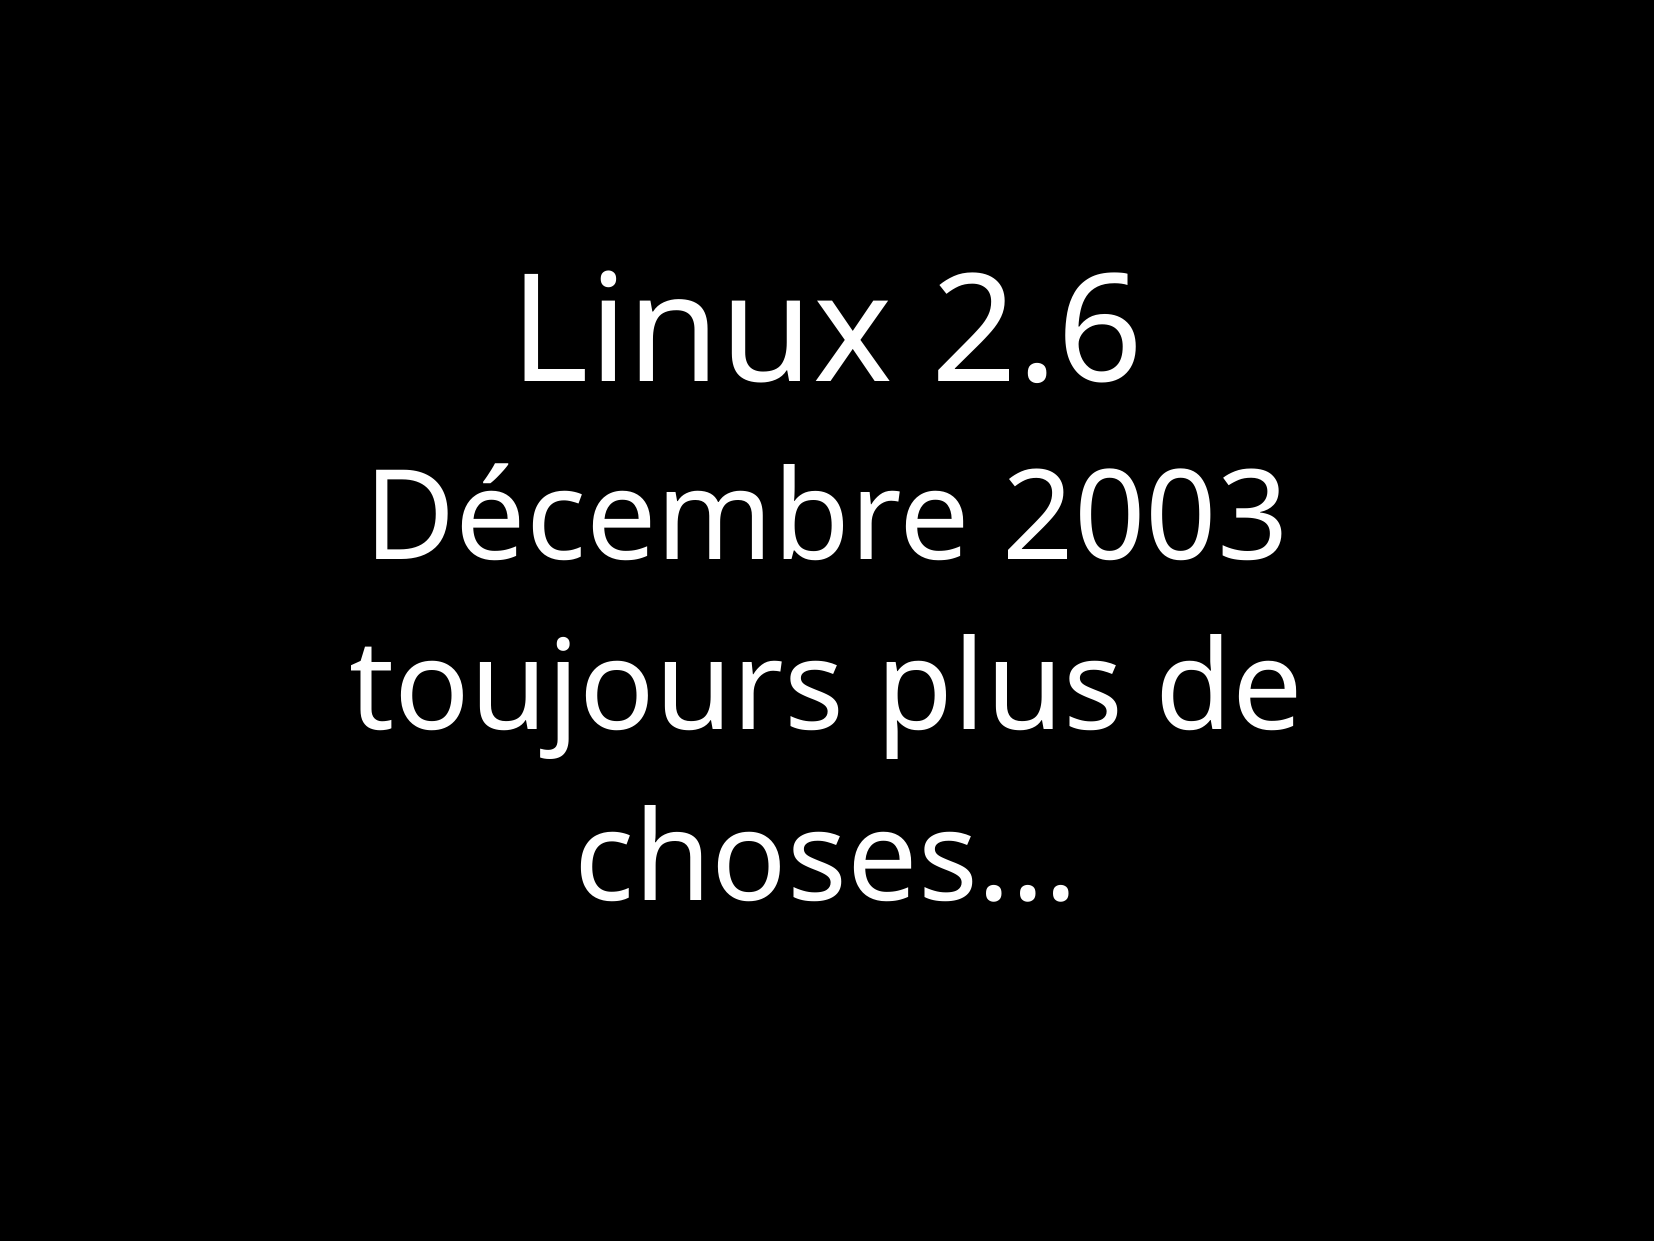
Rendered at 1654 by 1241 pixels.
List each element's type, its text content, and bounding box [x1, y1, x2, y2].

subtitle Linux 2.6 Décembre 2003 toujours plus de choses... [82, 49, 1571, 1109]
